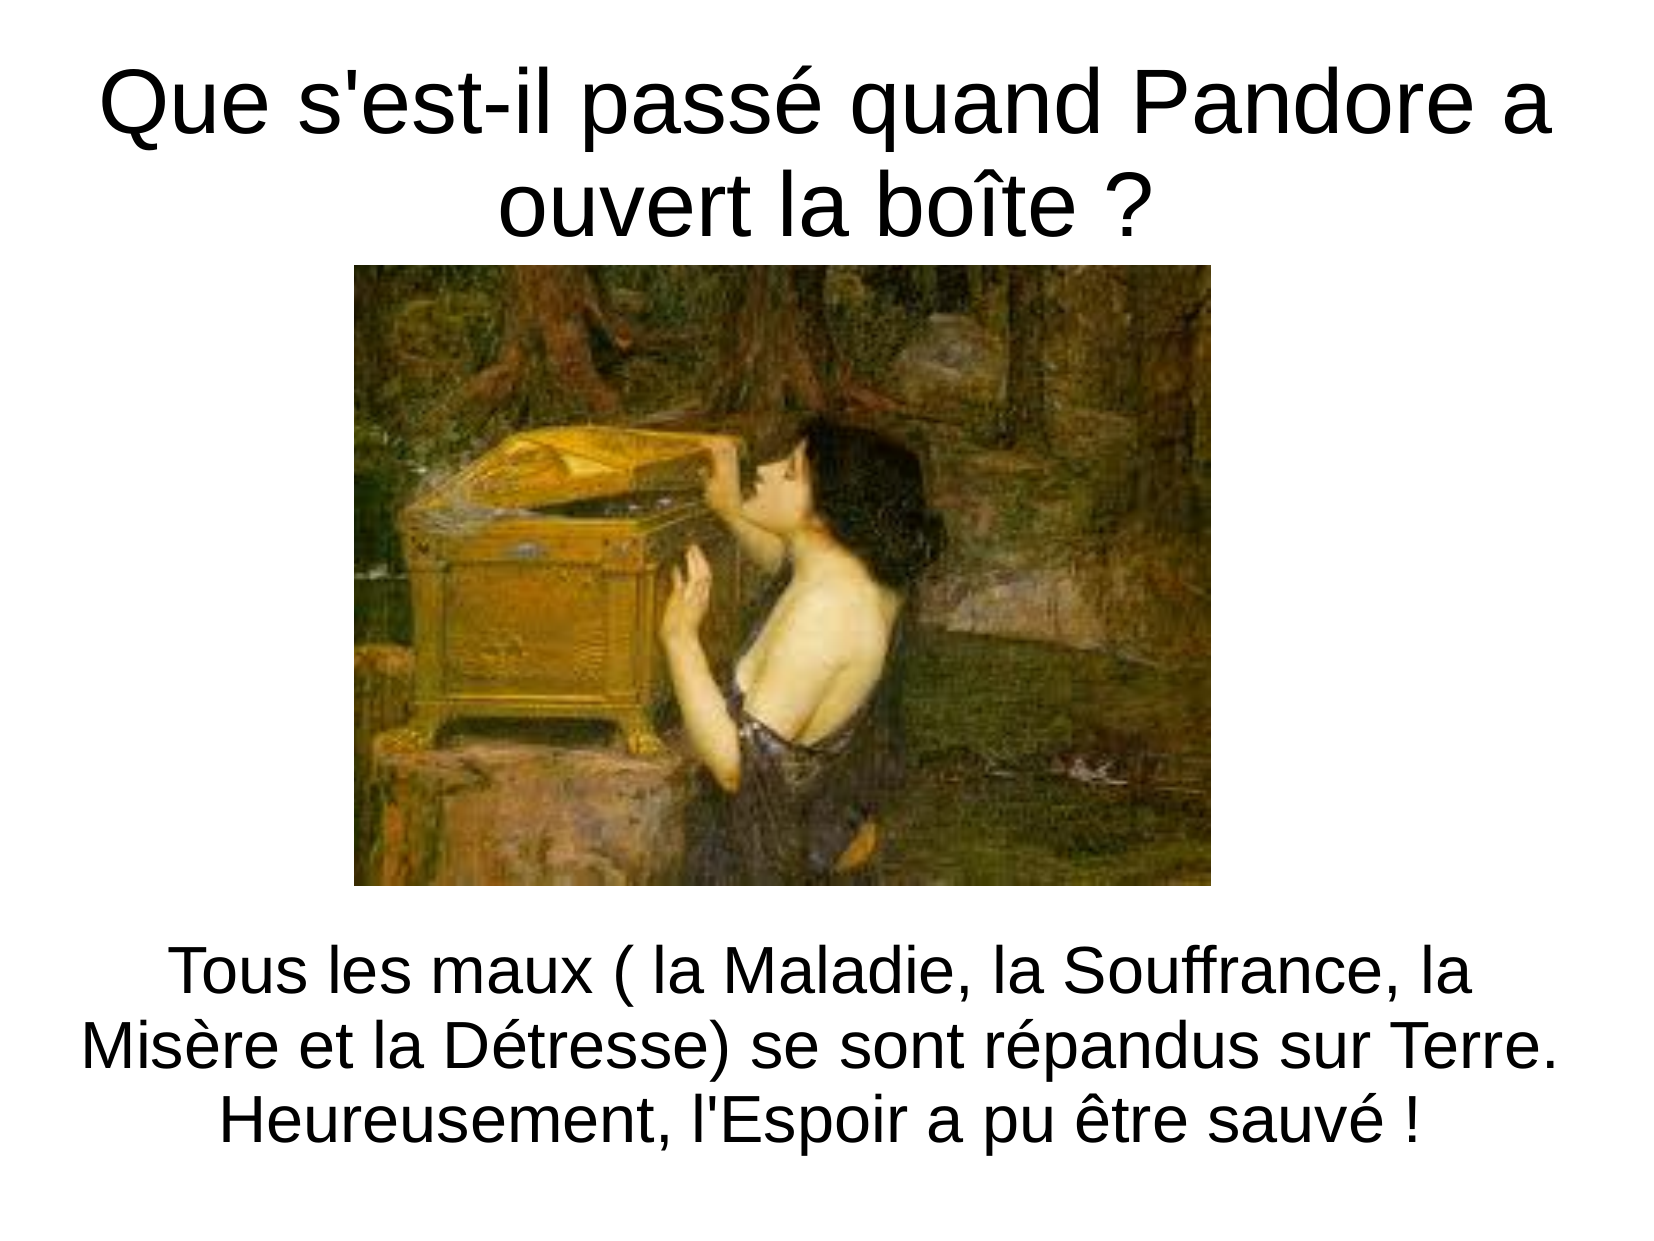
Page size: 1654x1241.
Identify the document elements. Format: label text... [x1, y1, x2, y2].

subtitle Tous les maux ( la Maladie, la Souffrance, la Misère et la Détresse) se sont répandus sur Terre. Heureusement, l'Espoir a pu être sauvé ! [76, 643, 1565, 1241]
picture [354, 265, 1211, 886]
title Que s'est-il passé quand Pandore a ouvert la boîte ? [82, 50, 1571, 256]
